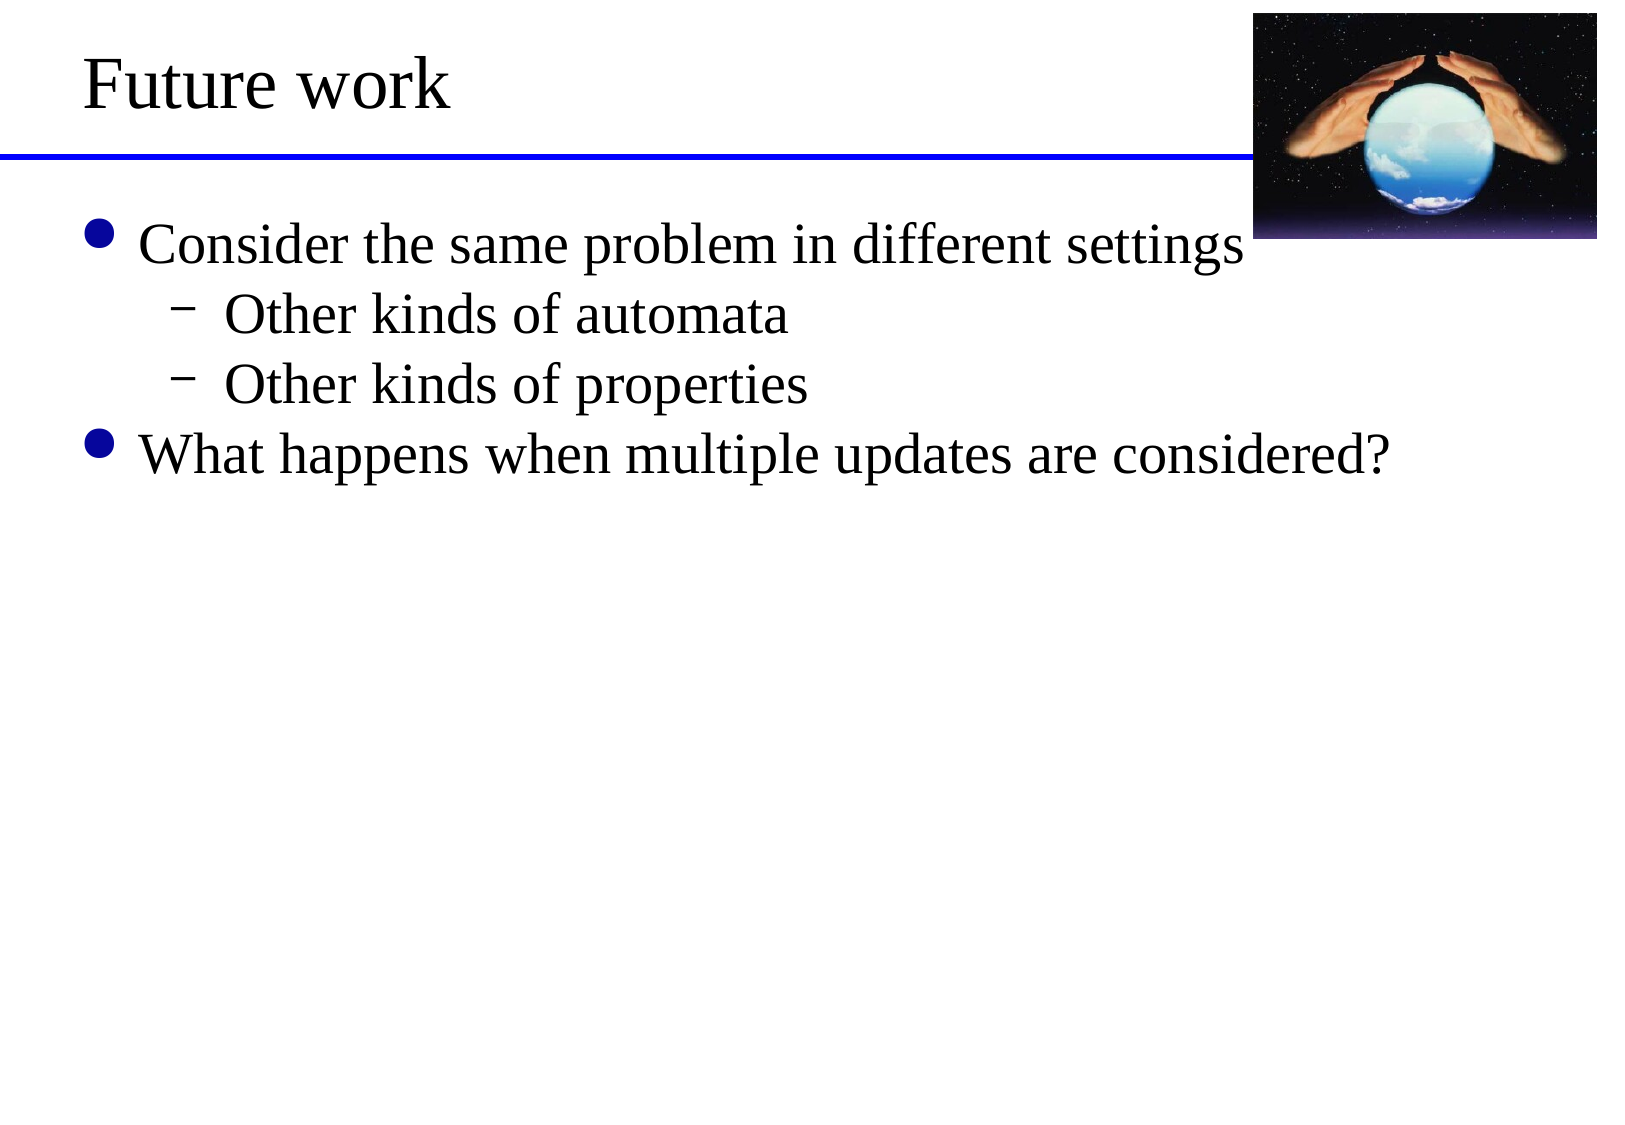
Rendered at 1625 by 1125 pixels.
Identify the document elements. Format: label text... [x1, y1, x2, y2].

list Consider the same problem in different settings Other kinds of automata Other kinds of properties What happens when multiple updates are considered? [67, 198, 1478, 1061]
title Future work [67, 27, 1253, 131]
picture [1253, 13, 1597, 239]
